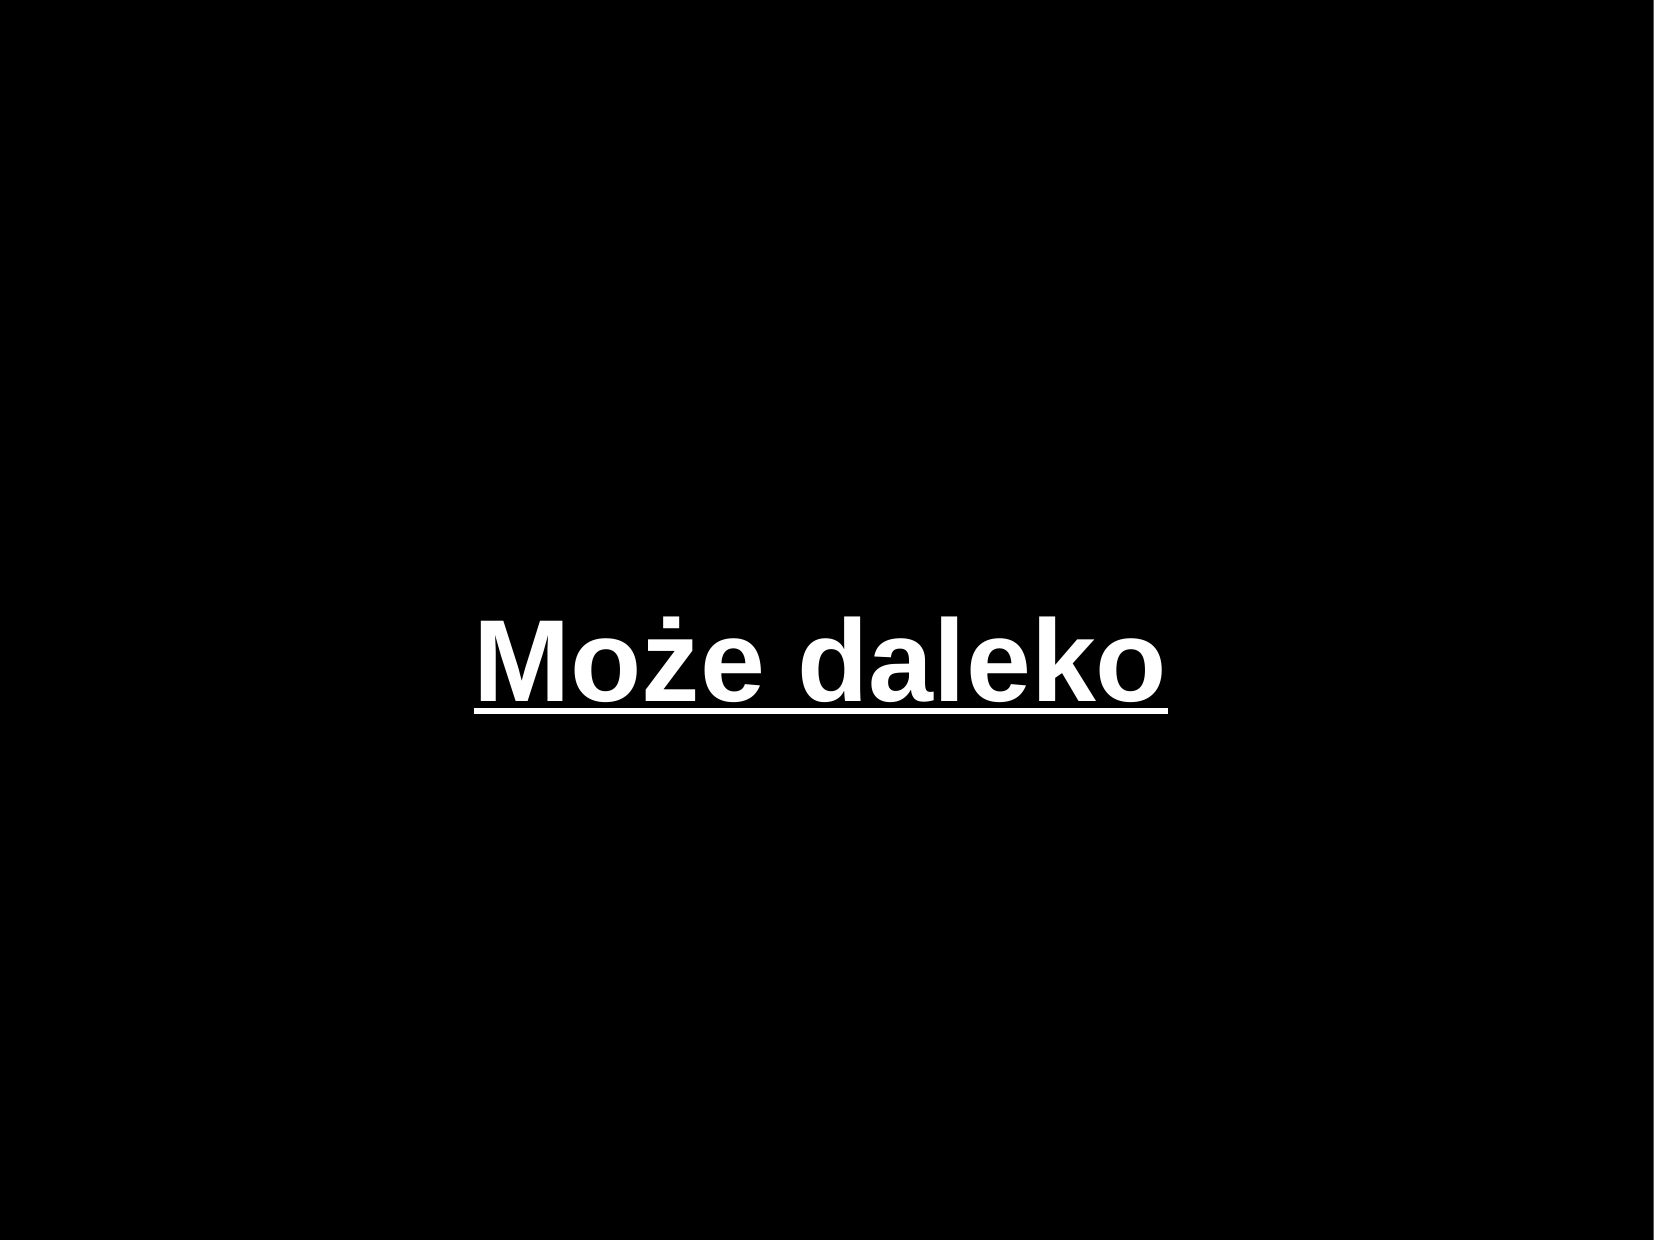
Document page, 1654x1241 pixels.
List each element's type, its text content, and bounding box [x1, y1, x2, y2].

subtitle Może daleko [0, 527, 1642, 713]
